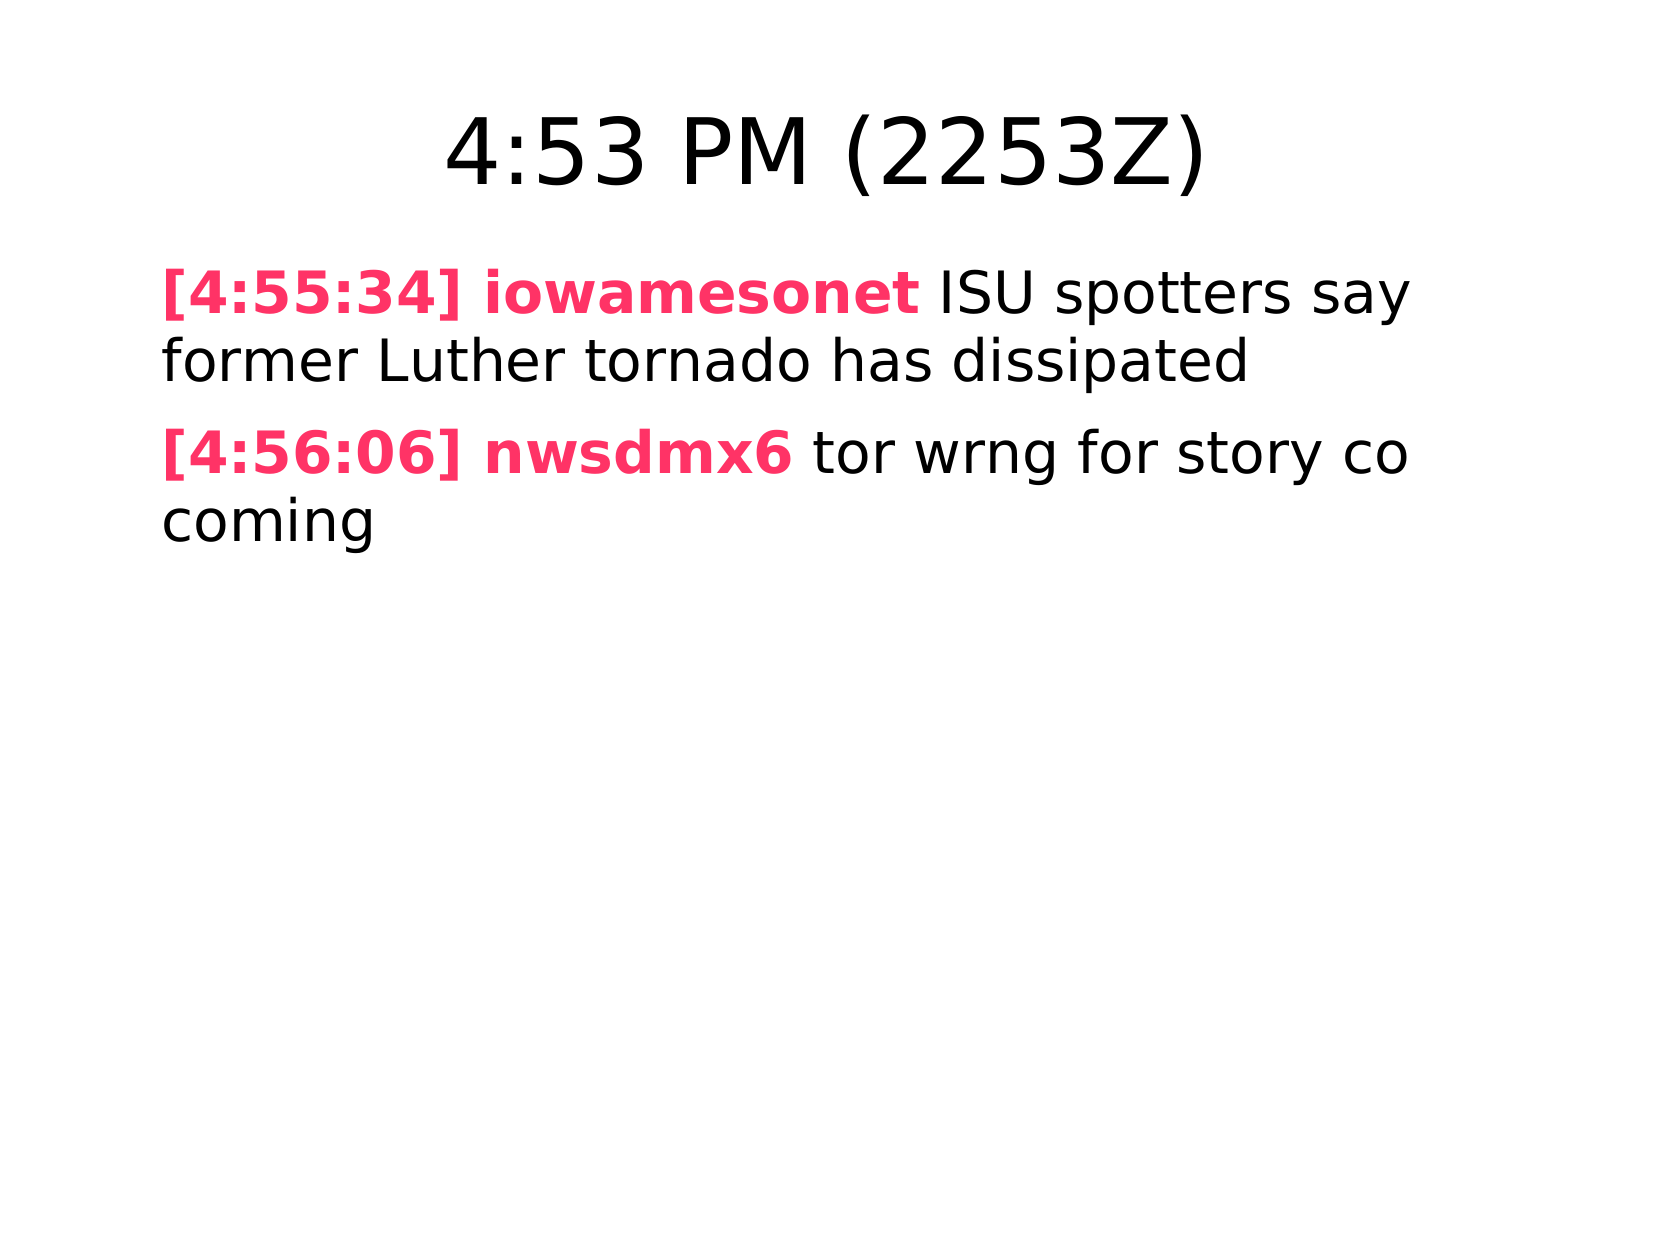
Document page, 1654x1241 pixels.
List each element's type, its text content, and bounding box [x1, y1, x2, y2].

text_box [4:55:34] iowamesonet ISU spotters say former Luther tornado has dissipated [4:56:06] nwsdmx6 tor wrng for story co coming [146, 251, 1501, 563]
title 4:53 PM (2253Z) [82, 49, 1571, 257]
